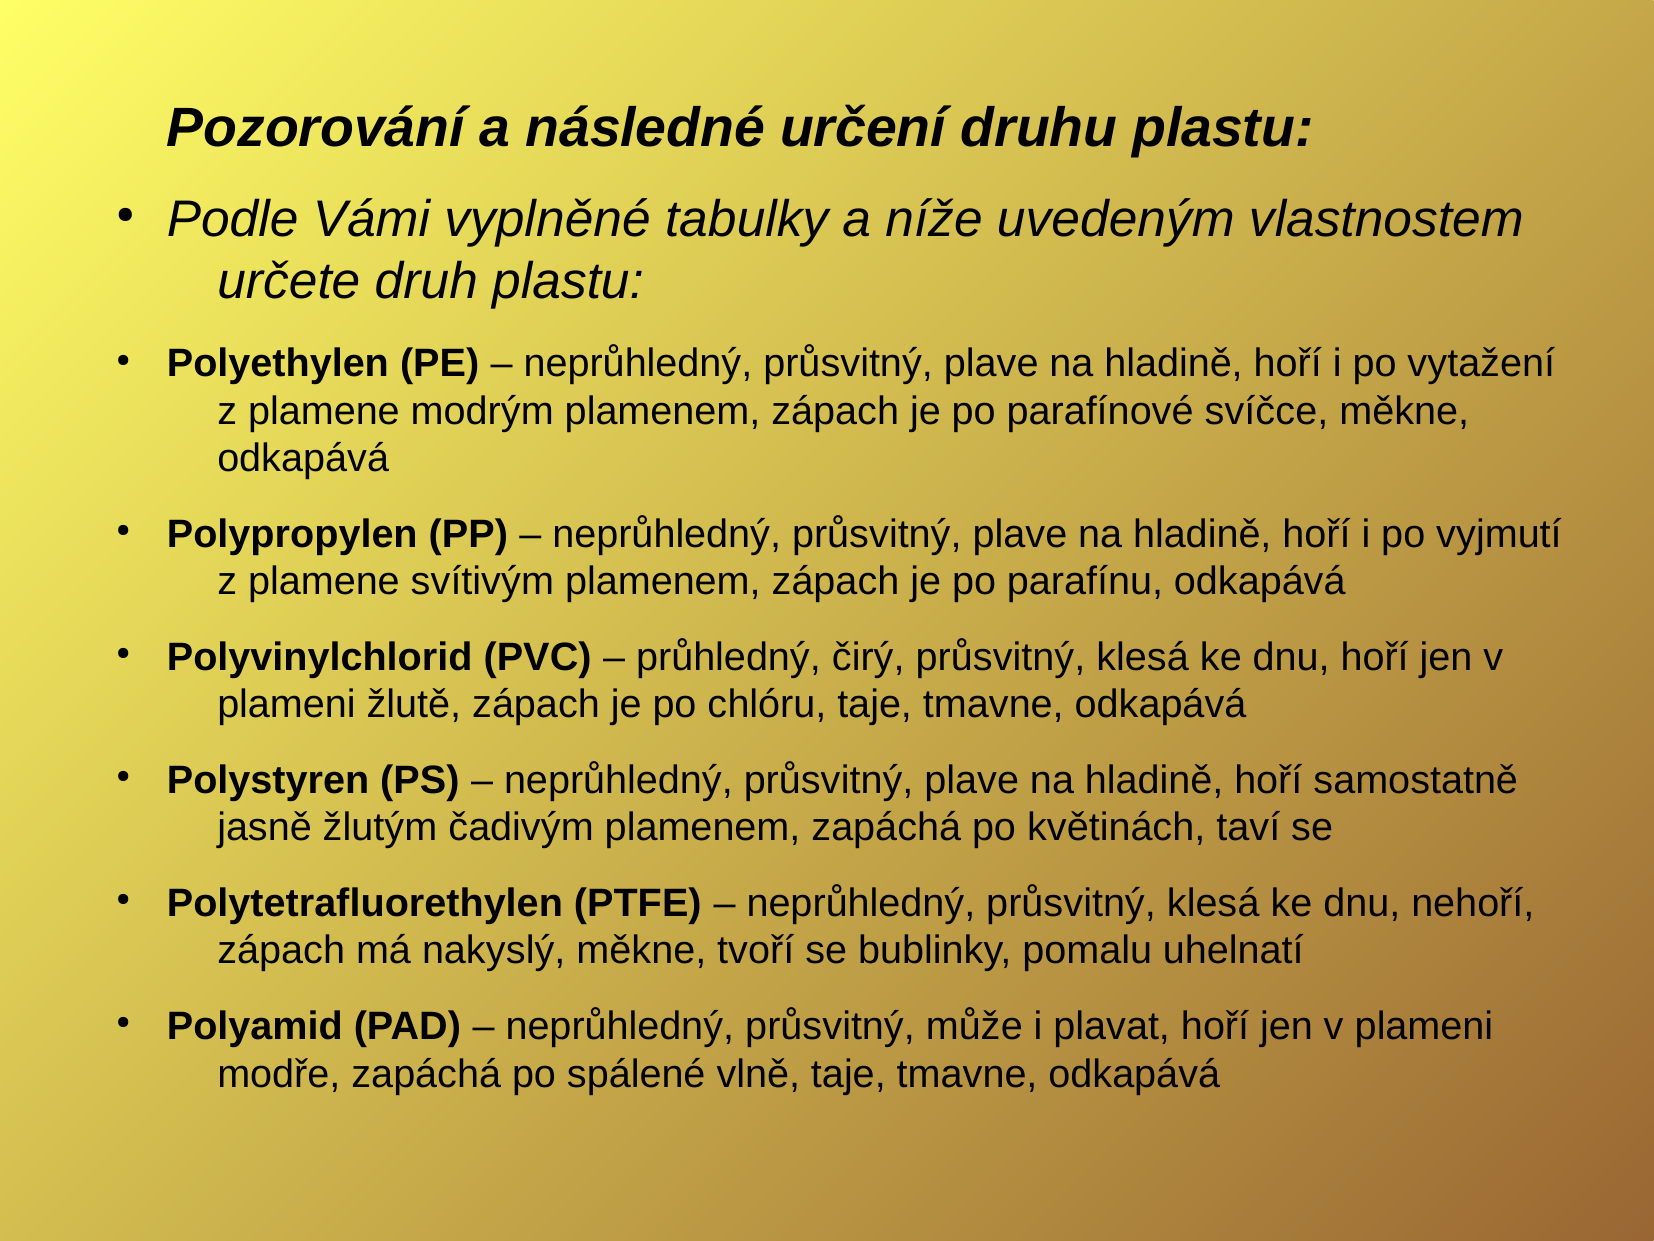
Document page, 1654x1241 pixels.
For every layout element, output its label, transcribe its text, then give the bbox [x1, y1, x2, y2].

list Pozorování a následné určení druhu plastu: Podle Vámi vyplněné tabulky a níže uvedeným vlastnostem určete druh plastu: Polyethylen (PE) – neprůhledný, průsvitný, plave na hladině, hoří i po vytažení z plamene modrým plamenem, zápach je po parafínové svíčce, měkne, odkapává Polypropylen (PP) – neprůhledný, průsvitný, plave na hladině, hoří i po vyjmutí z plamene svítivým plamenem, zápach je po parafínu, odkapává Polyvinylchlorid (PVC) – průhledný, čirý, průsvitný, klesá ke dnu, hoří jen v plameni žlutě, zápach je po chlóru, taje, tmavne, odkapává Polystyren (PS) – neprůhledný, průsvitný, plave na hladině, hoří samostatně jasně žlutým čadivým plamenem, zapáchá po květinách, taví se Polytetrafluorethylen (PTFE) – neprůhledný, průsvitný, klesá ke dnu, nehoří, zápach má nakyslý, měkne, tvoří se bublinky, pomalu uhelnatí Polyamid (PAD) – neprůhledný, průsvitný, může i plavat, hoří jen v plameni modře, zapáchá po spálené vlně, taje, tmavne, odkapává [82, 91, 1571, 1099]
